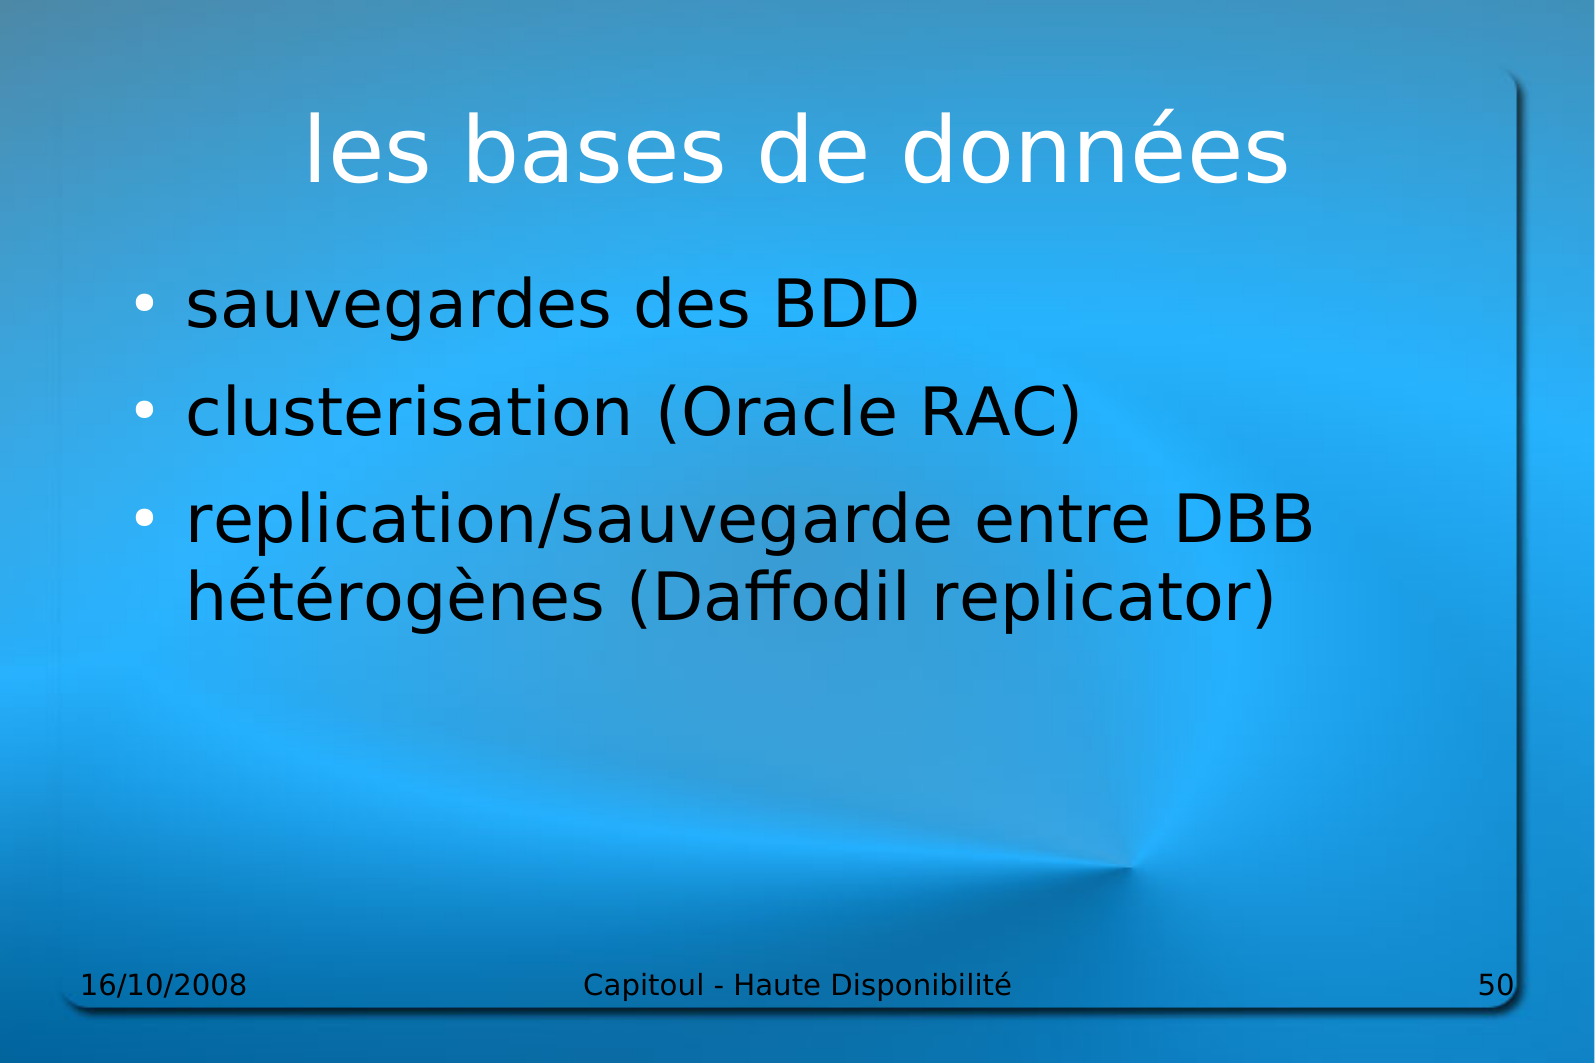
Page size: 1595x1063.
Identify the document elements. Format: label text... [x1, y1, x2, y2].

list sauvegardes des BDD clusterisation (Oracle RAC) replication/sauvegarde entre DBB hétérogènes (Daffodil replicator) [114, 265, 1477, 861]
title les bases de données [117, 97, 1479, 205]
picture [0, 0, 1595, 1063]
